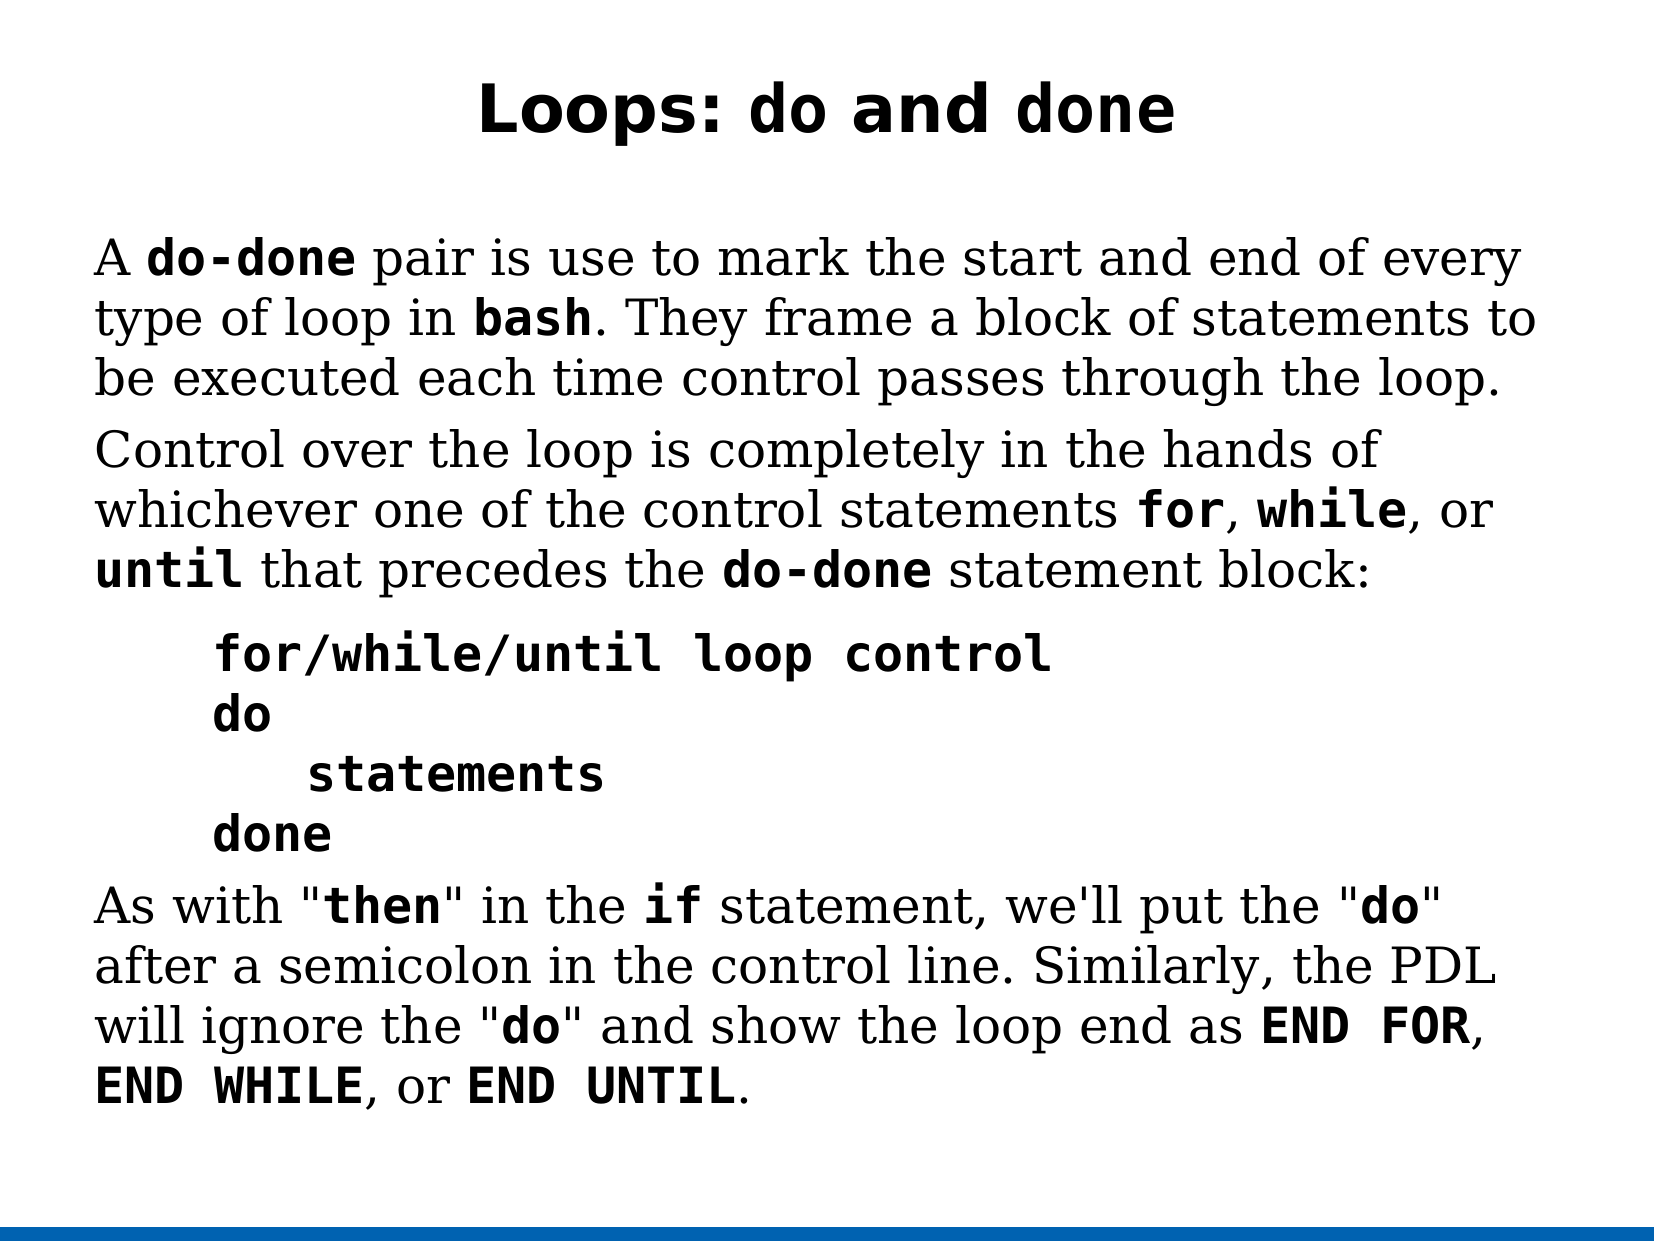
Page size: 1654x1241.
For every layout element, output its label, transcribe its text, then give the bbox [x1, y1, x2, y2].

title Loops: do and done [82, 34, 1571, 178]
list A do-done pair is use to mark the start and end of every type of loop in bash. They frame a block of statements to be executed each time control passes through the loop. Control over the loop is completely in the hands of whichever one of the control statements for, while, or until that precedes the do-done statement block: for/while/until loop control do statements done As with "then" in the if statement, we'll put the "do" after a semicolon in the control line. Similarly, the PDL will ignore the "do" and show the loop end as END FOR, END WHILE, or END UNTIL. [79, 218, 1569, 1121]
